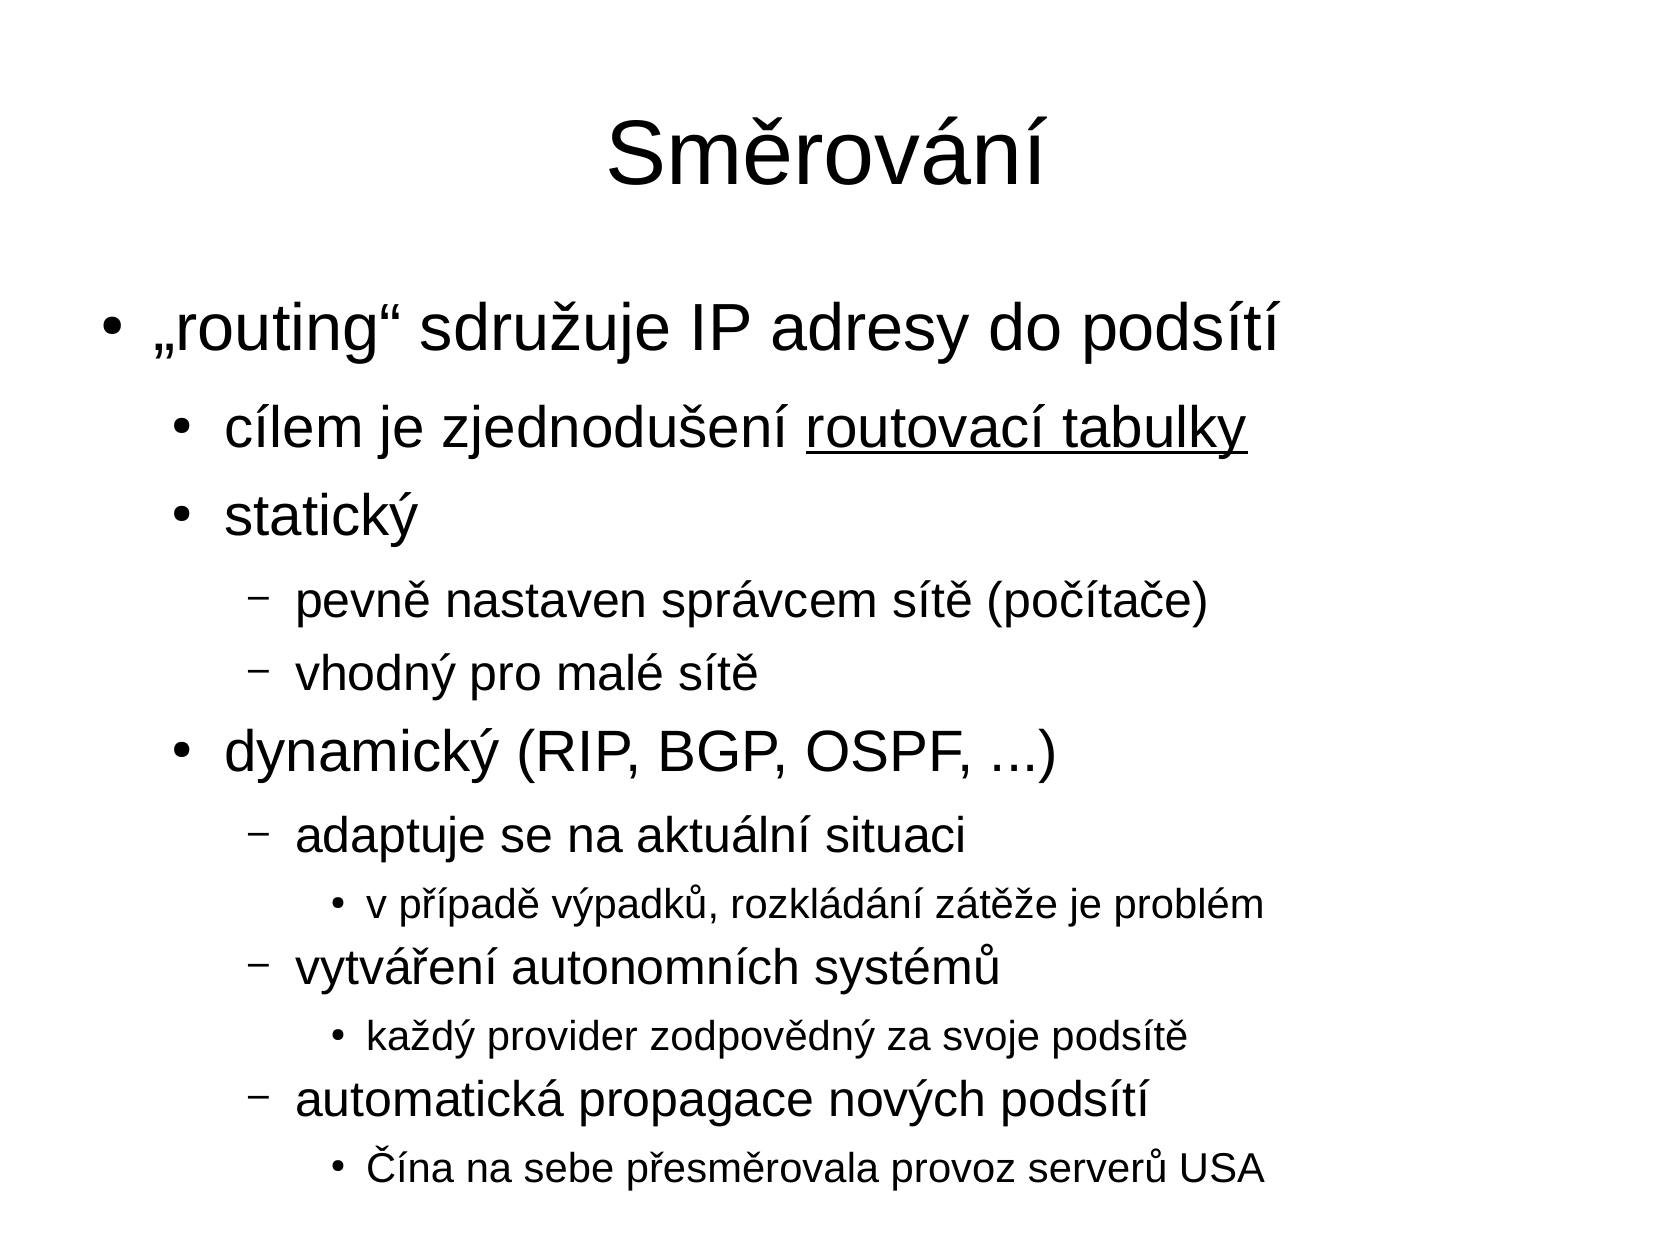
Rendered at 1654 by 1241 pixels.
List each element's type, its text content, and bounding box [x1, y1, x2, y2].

list „routing“ sdružuje IP adresy do podsítí cílem je zjednodušení routovací tabulky statický pevně nastaven správcem sítě (počítače) vhodný pro malé sítě dynamický (RIP, BGP, OSPF, ...) adaptuje se na aktuální situaci v případě výpadků, rozkládání zátěže je problém vytváření autonomních systémů každý provider zodpovědný za svoje podsítě automatická propagace nových podsítí Čína na sebe přesměrovala provoz serverů USA [82, 290, 1571, 1191]
title Směrování [82, 56, 1571, 250]
